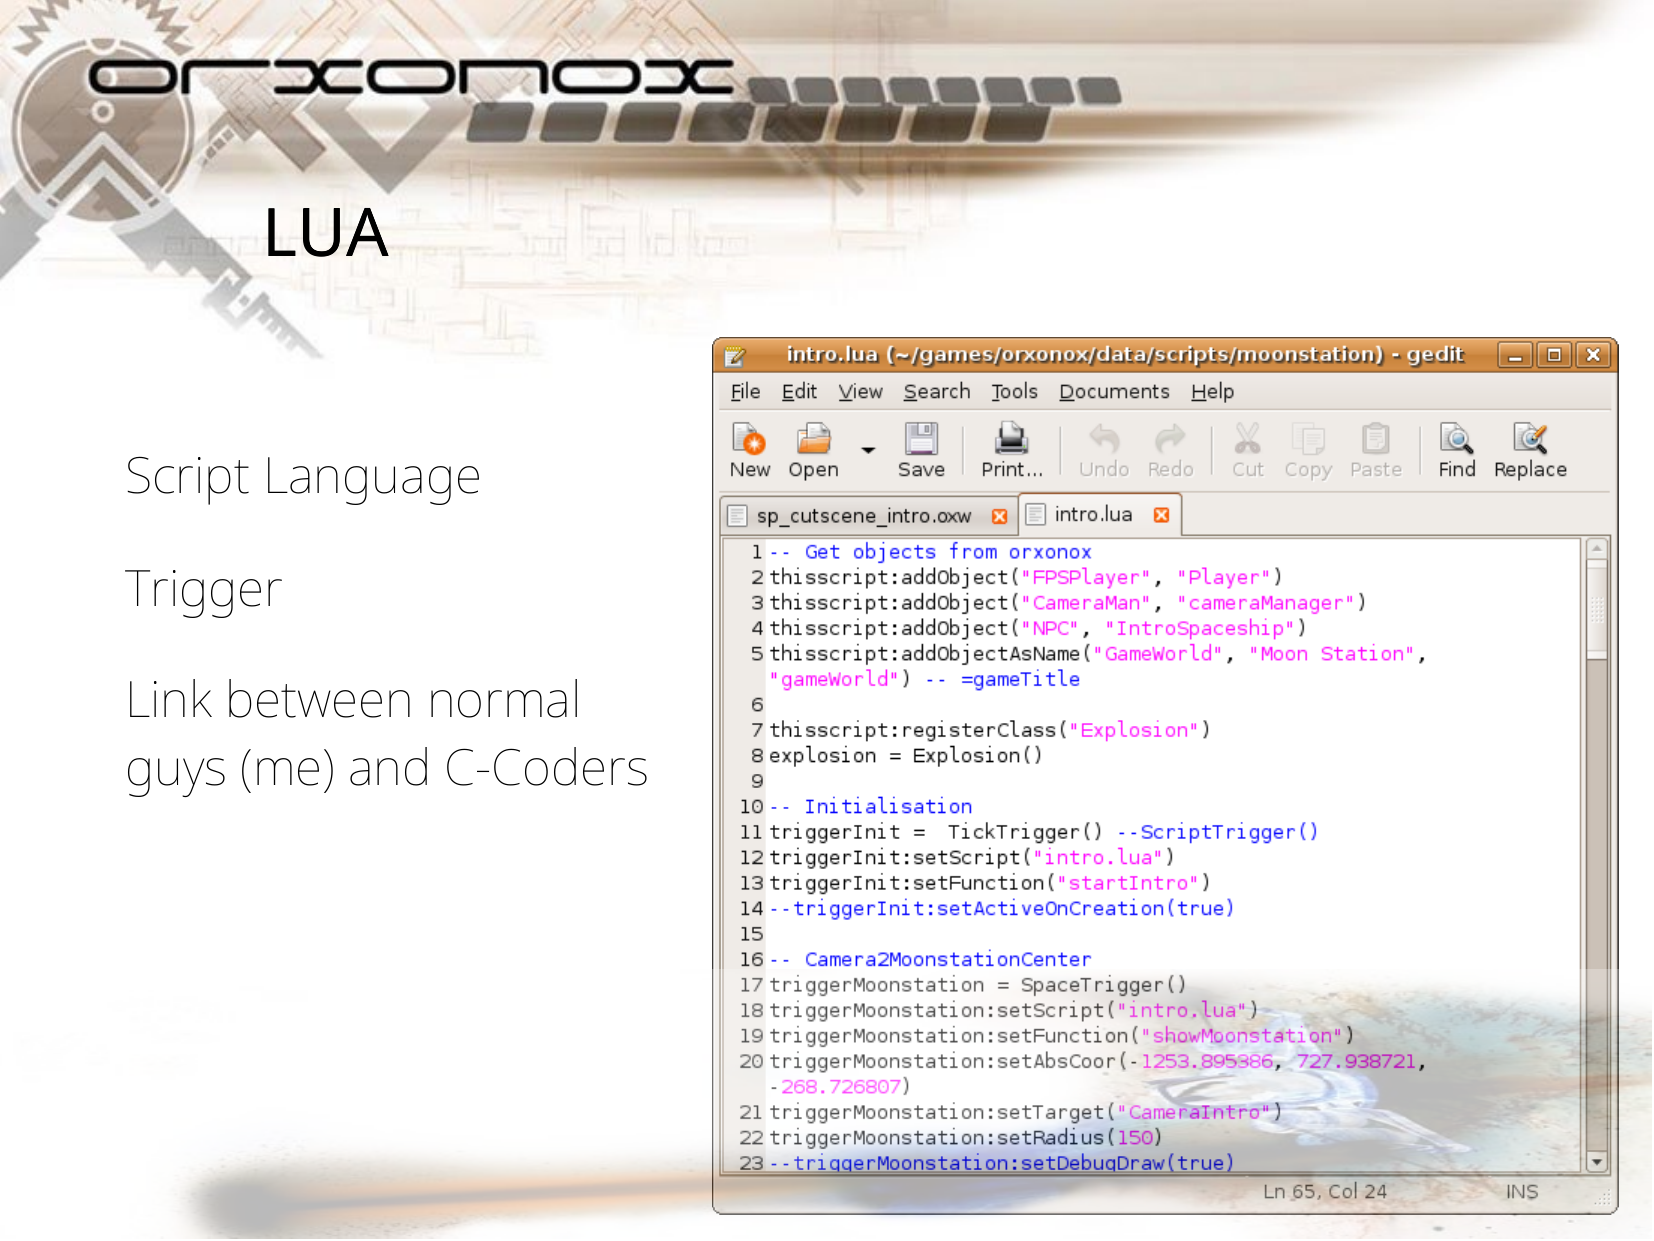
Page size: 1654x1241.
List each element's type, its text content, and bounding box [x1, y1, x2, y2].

text_box Trigger [75, 545, 712, 619]
text_box LUA [262, 184, 1613, 263]
text_box Link between normal guys (me) and C-Coders [75, 656, 712, 788]
text_box Script Language [75, 433, 712, 507]
picture [0, 0, 1654, 1241]
